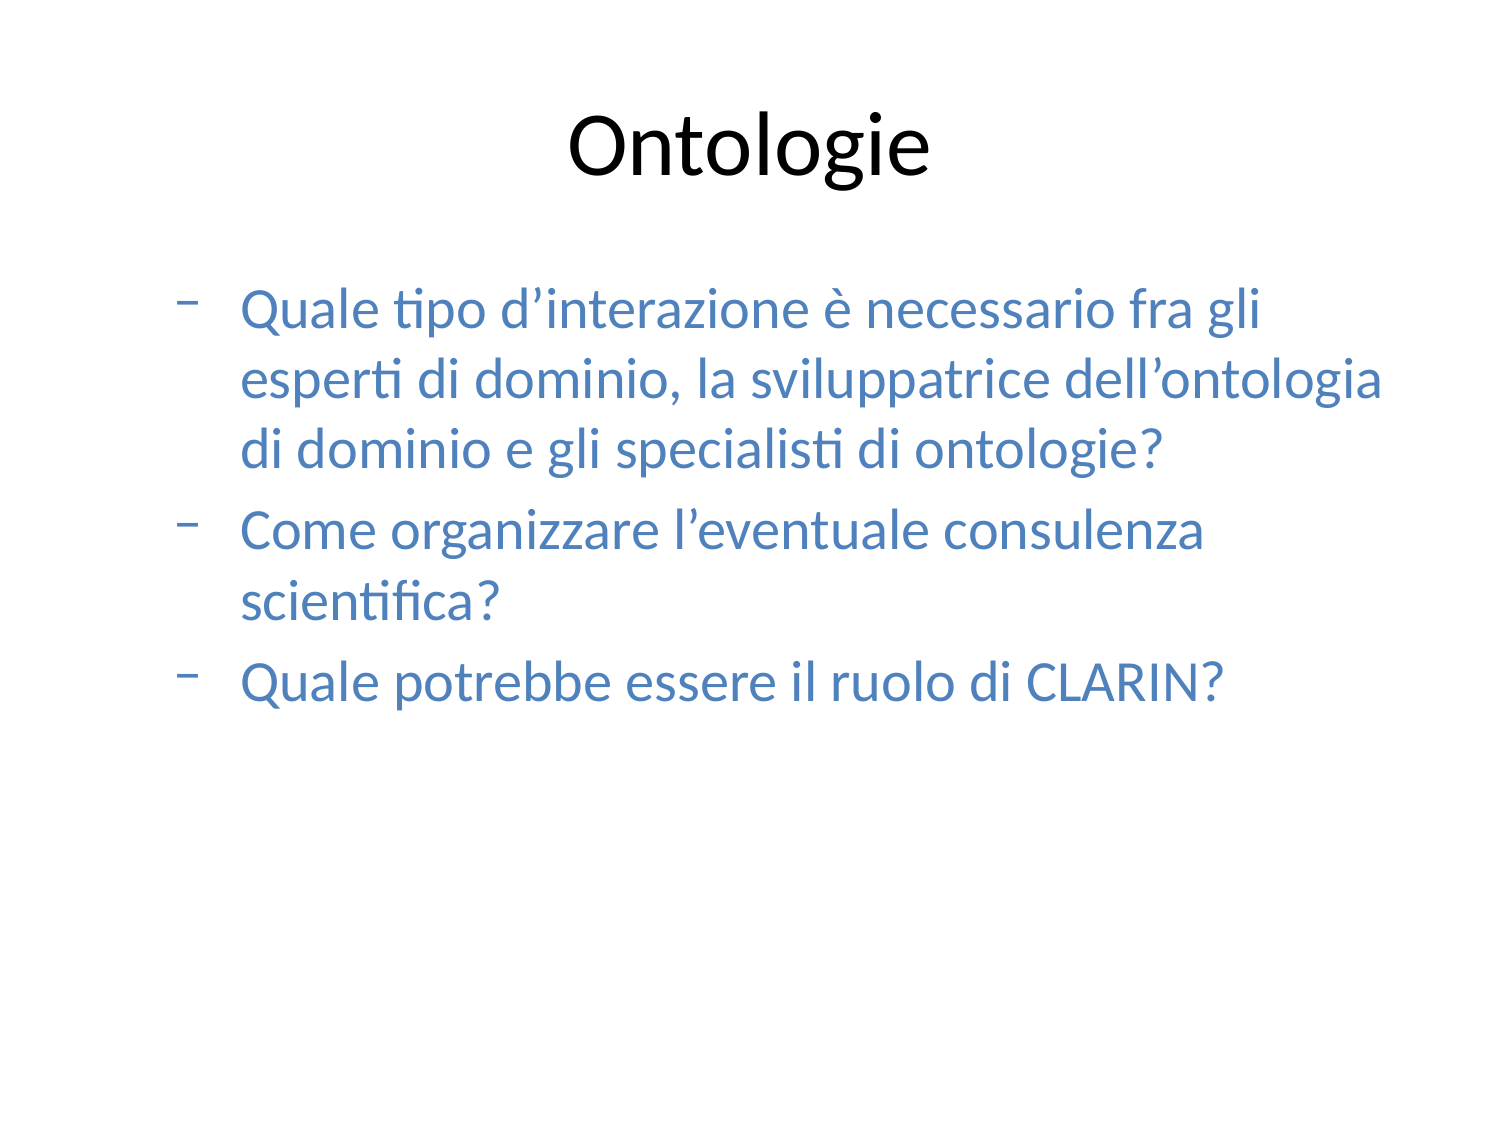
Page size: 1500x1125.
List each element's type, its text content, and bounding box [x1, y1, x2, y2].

text_box Ontologie [75, 45, 1425, 233]
text_box Quale tipo d’interazione è necessario fra gli esperti di dominio, la sviluppatrice dell’ontologia di dominio e gli specialisti di ontologie? Come organizzare l’eventuale consulenza scientifica? Quale potrebbe essere il ruolo di CLARIN? [75, 262, 1425, 1005]
